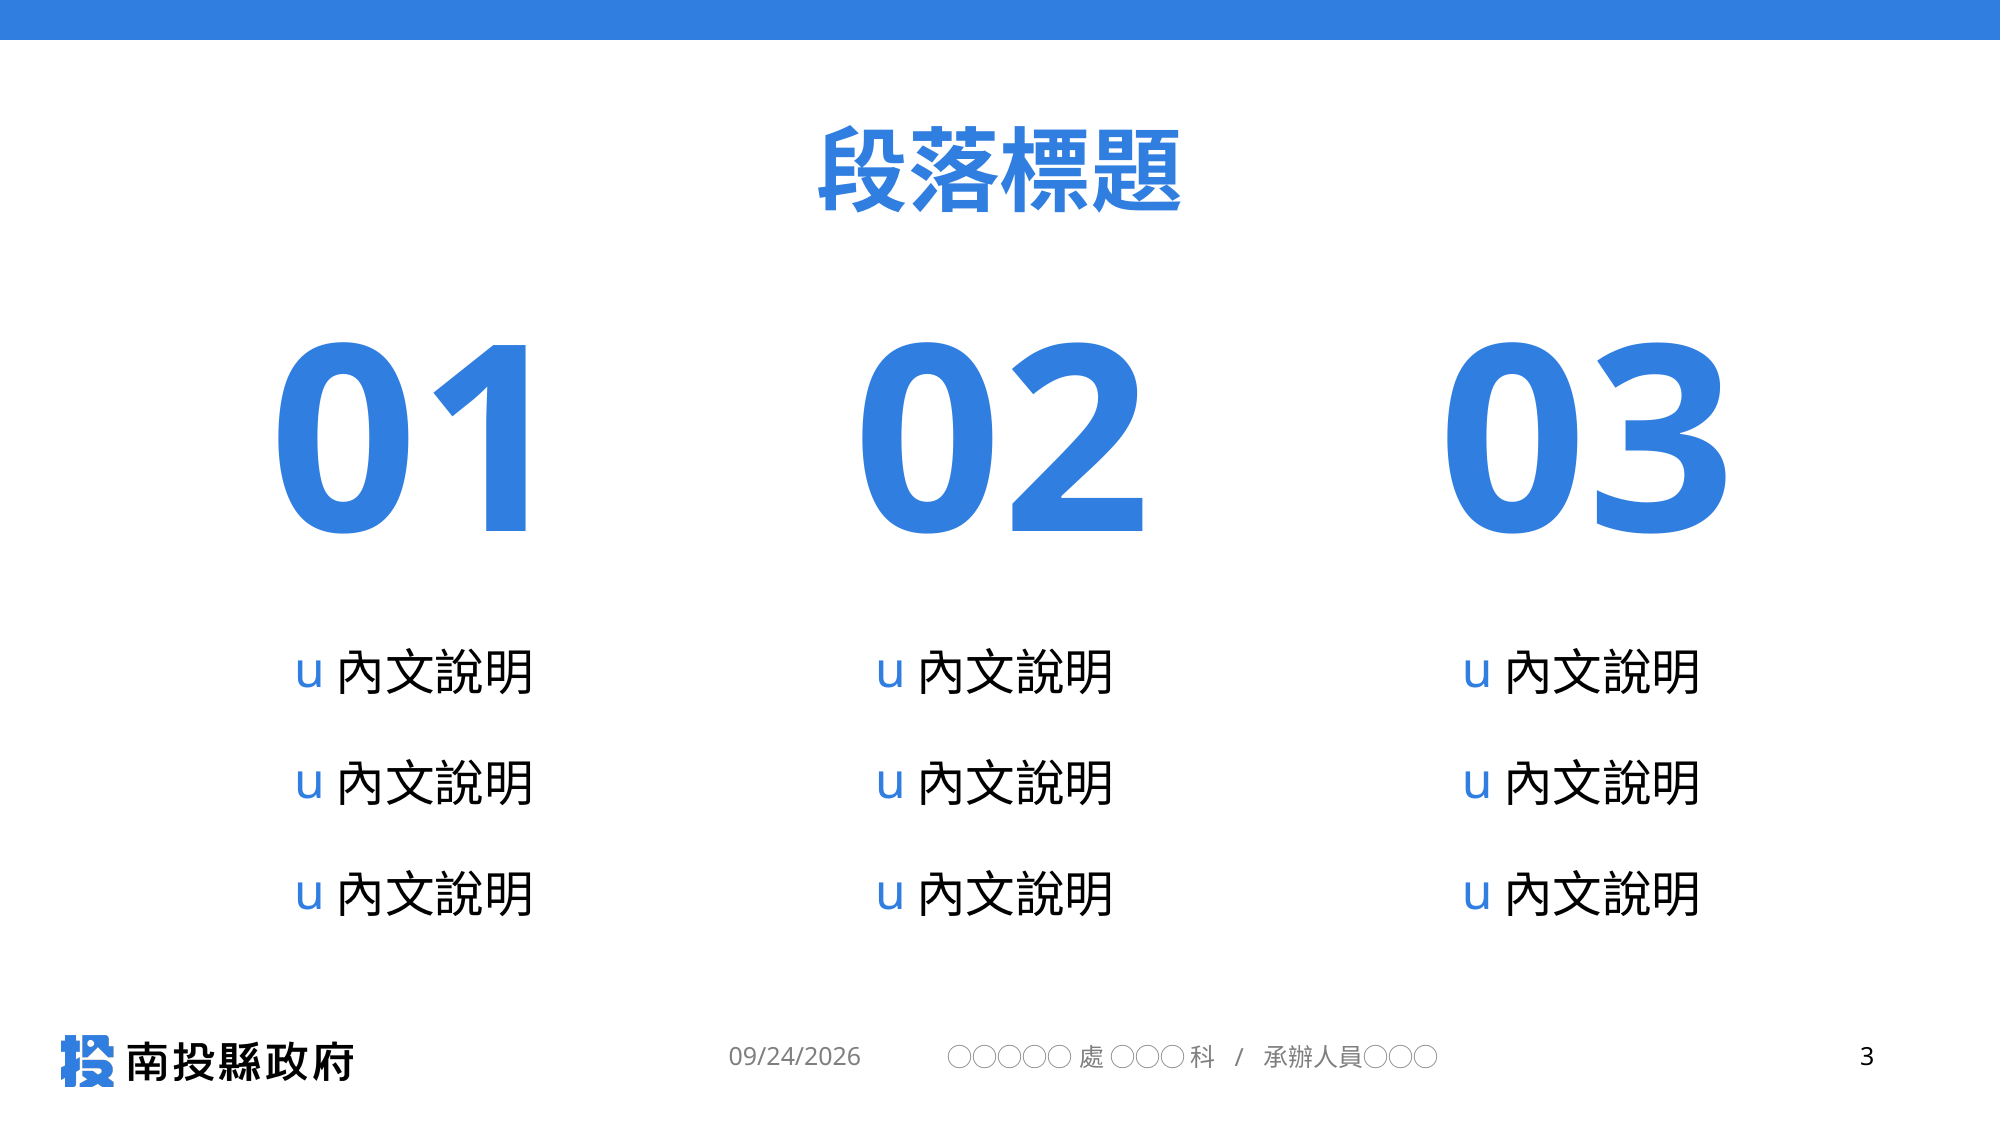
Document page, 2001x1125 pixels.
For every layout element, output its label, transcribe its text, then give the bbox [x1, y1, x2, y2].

text_box 07/29/2024 [713, 1025, 884, 1086]
text_box 內文說明 內文說明 內文說明 [1336, 603, 1837, 937]
title 段落標題 [137, 59, 1863, 278]
text_box 01 [168, 244, 669, 591]
list 內文說明 內文說明 內文說明 [169, 603, 669, 937]
text_box ◯◯◯◯◯處 ◯◯◯ 科 / 承辦人員◯◯◯ [932, 1025, 1608, 1086]
text_box 內文說明 內文說明 內文說明 [749, 603, 1250, 937]
picture [61, 1035, 353, 1087]
text_box <編號> [1845, 1025, 1945, 1086]
text_box 02 [753, 244, 1253, 591]
text_box 03 [1337, 244, 1837, 591]
